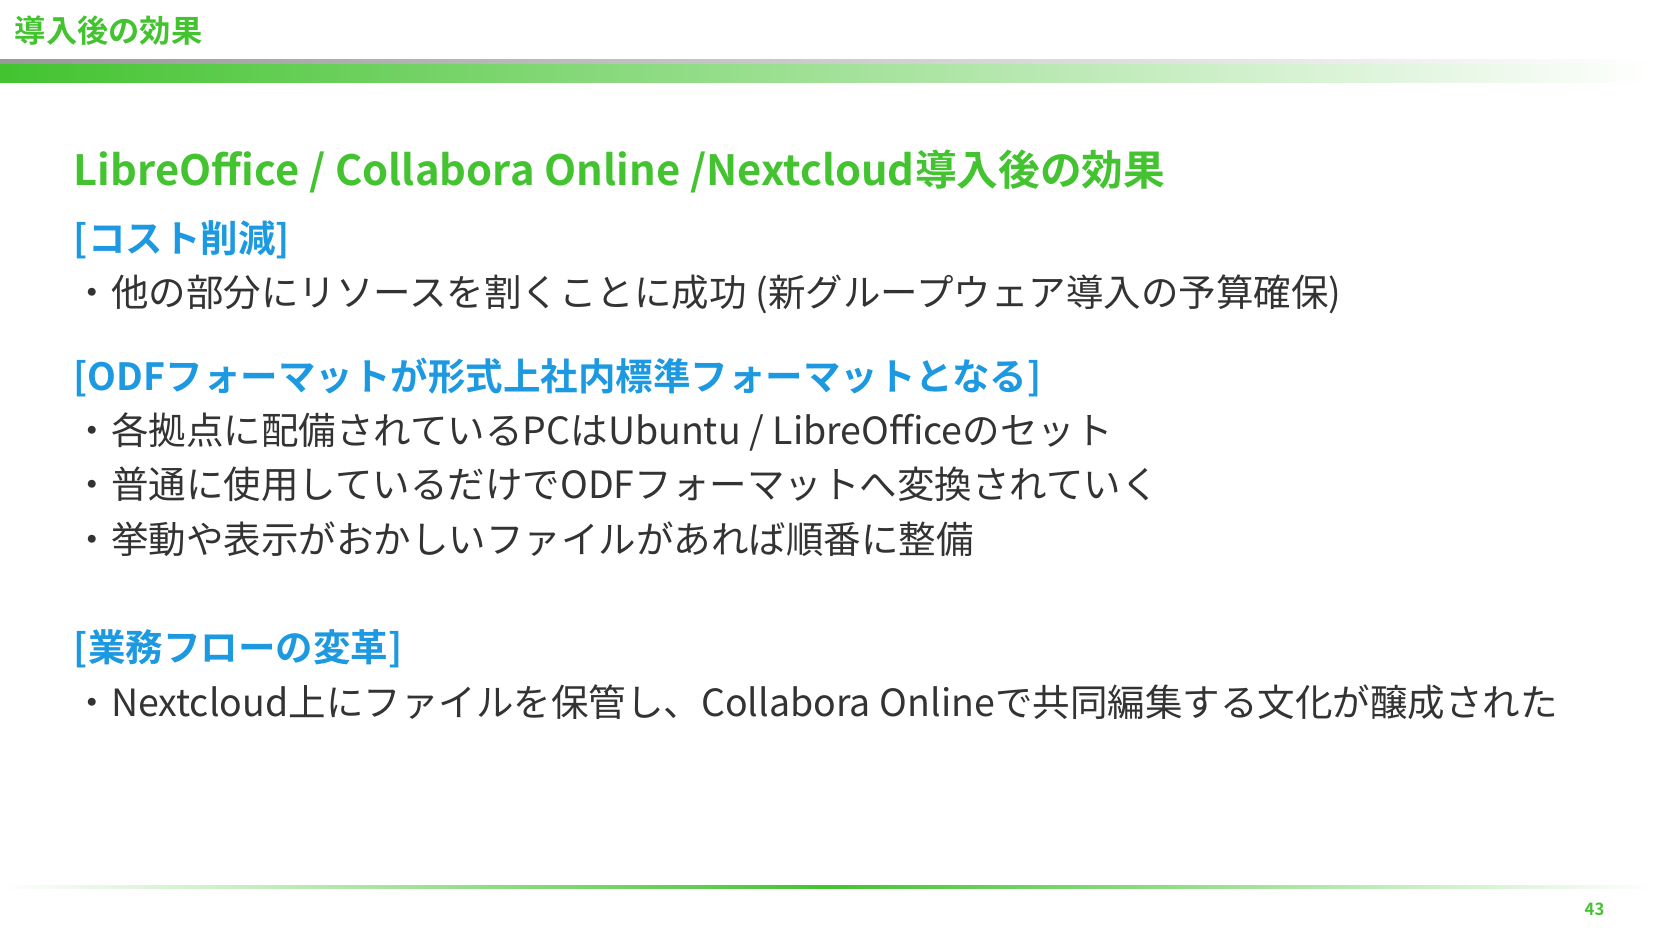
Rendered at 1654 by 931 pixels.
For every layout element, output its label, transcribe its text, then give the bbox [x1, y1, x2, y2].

text_box LibreOffice / Collabora Online /Nextcloud導入後の効果 [コスト削減] ・他の部分にリソースを割くことに成功 (新グループウェア導入の予算確保) [ODFフォーマットが形式上社内標準フォーマットとなる] ・各拠点に配備されているPCはUbuntu / LibreOfficeのセット ・普通に使用しているだけでODFフォーマットへ変換されていく ・挙動や表示がおかしいファイルがあれば順番に整備 [業務フローの変革] ・Nextcloud上にファイルを保管し、Collabora Onlineで共同編集する文化が醸成された [59, 129, 1625, 857]
text_box 導入後の効果 [0, 0, 1376, 59]
text_box [0, 59, 1654, 83]
text_box [0, 885, 1654, 889]
text_box <番号> [1535, 888, 1654, 928]
